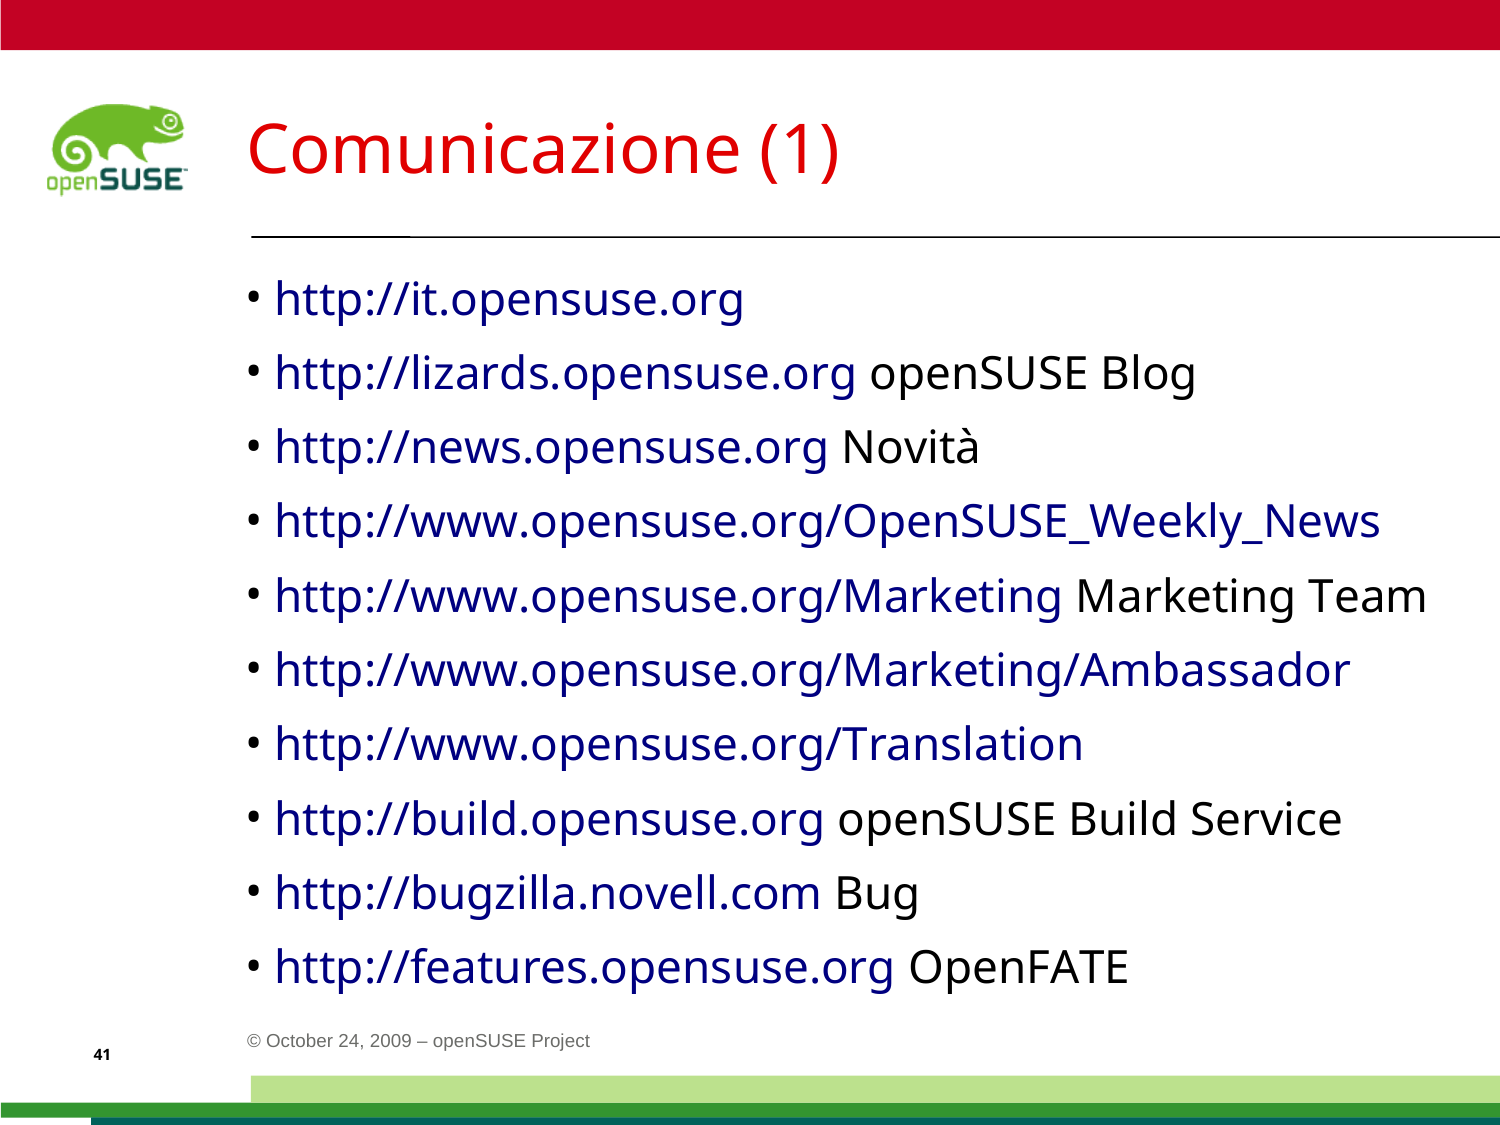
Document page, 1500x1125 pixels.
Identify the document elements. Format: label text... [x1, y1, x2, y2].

picture [47, 104, 188, 197]
list http://it.opensuse.org http://lizards.opensuse.org openSUSE Blog http://news.opensuse.org Novità http://www.opensuse.org/OpenSUSE_Weekly_News http://www.opensuse.org/Marketing Marketing Team http://www.opensuse.org/Marketing/Ambassador http://www.opensuse.org/Translation http://build.opensuse.org openSUSE Build Service http://bugzilla.novell.com Bug http://features.opensuse.org OpenFATE [245, 267, 1458, 1013]
title Comunicazione (1) [246, 68, 1409, 231]
